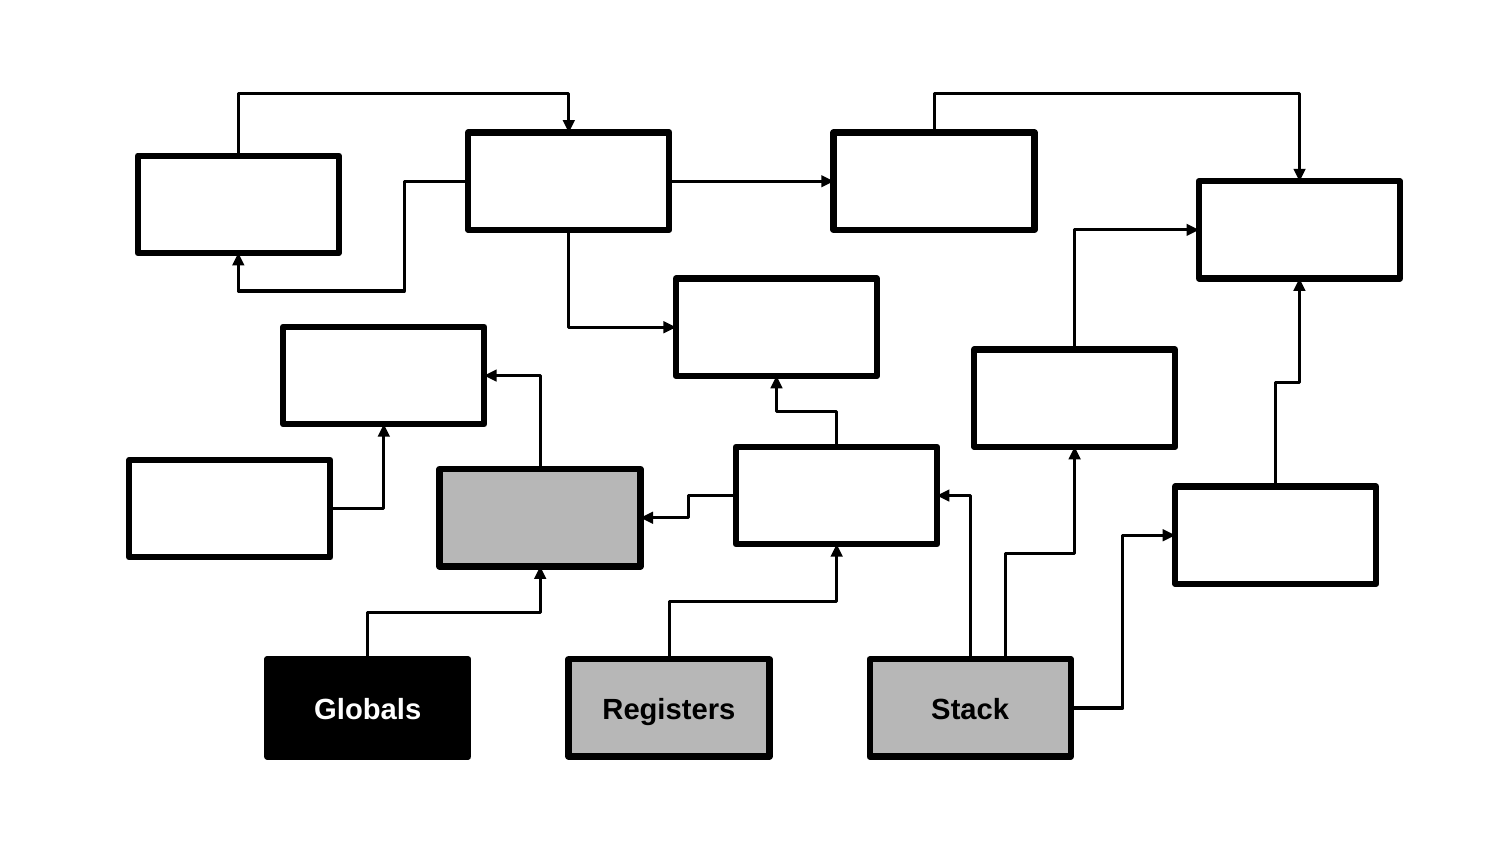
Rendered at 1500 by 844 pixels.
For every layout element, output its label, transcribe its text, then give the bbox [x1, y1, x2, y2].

text_box [439, 469, 641, 567]
text_box [137, 155, 339, 253]
text_box [1198, 181, 1400, 279]
text_box [675, 278, 877, 376]
text_box [129, 460, 331, 558]
text_box Stack [869, 659, 1071, 757]
text_box [468, 132, 670, 230]
text_box Registers [568, 659, 770, 757]
text_box [1175, 486, 1377, 584]
text_box [974, 349, 1176, 447]
text_box [283, 326, 485, 425]
text_box [736, 446, 937, 545]
text_box Globals [267, 659, 469, 757]
text_box [833, 132, 1035, 230]
